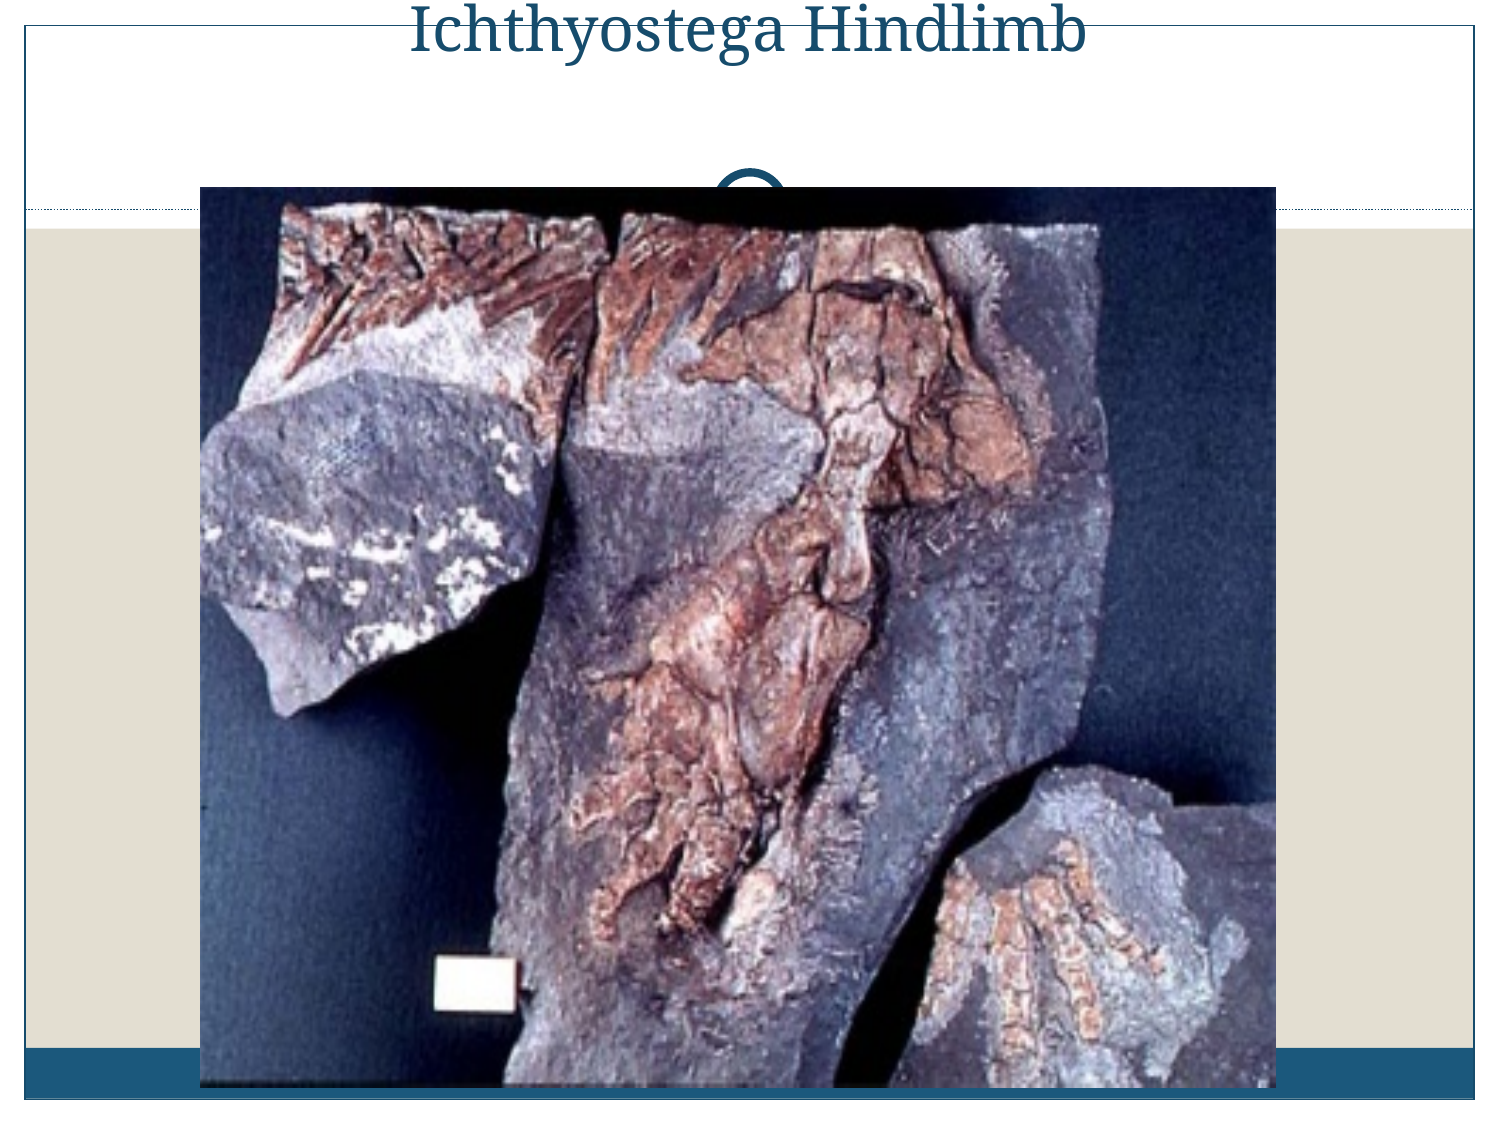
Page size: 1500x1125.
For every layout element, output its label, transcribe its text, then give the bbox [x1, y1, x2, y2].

title Ichthyostega Hindlimb [49, 0, 1450, 162]
text_box [200, 187, 1276, 1088]
